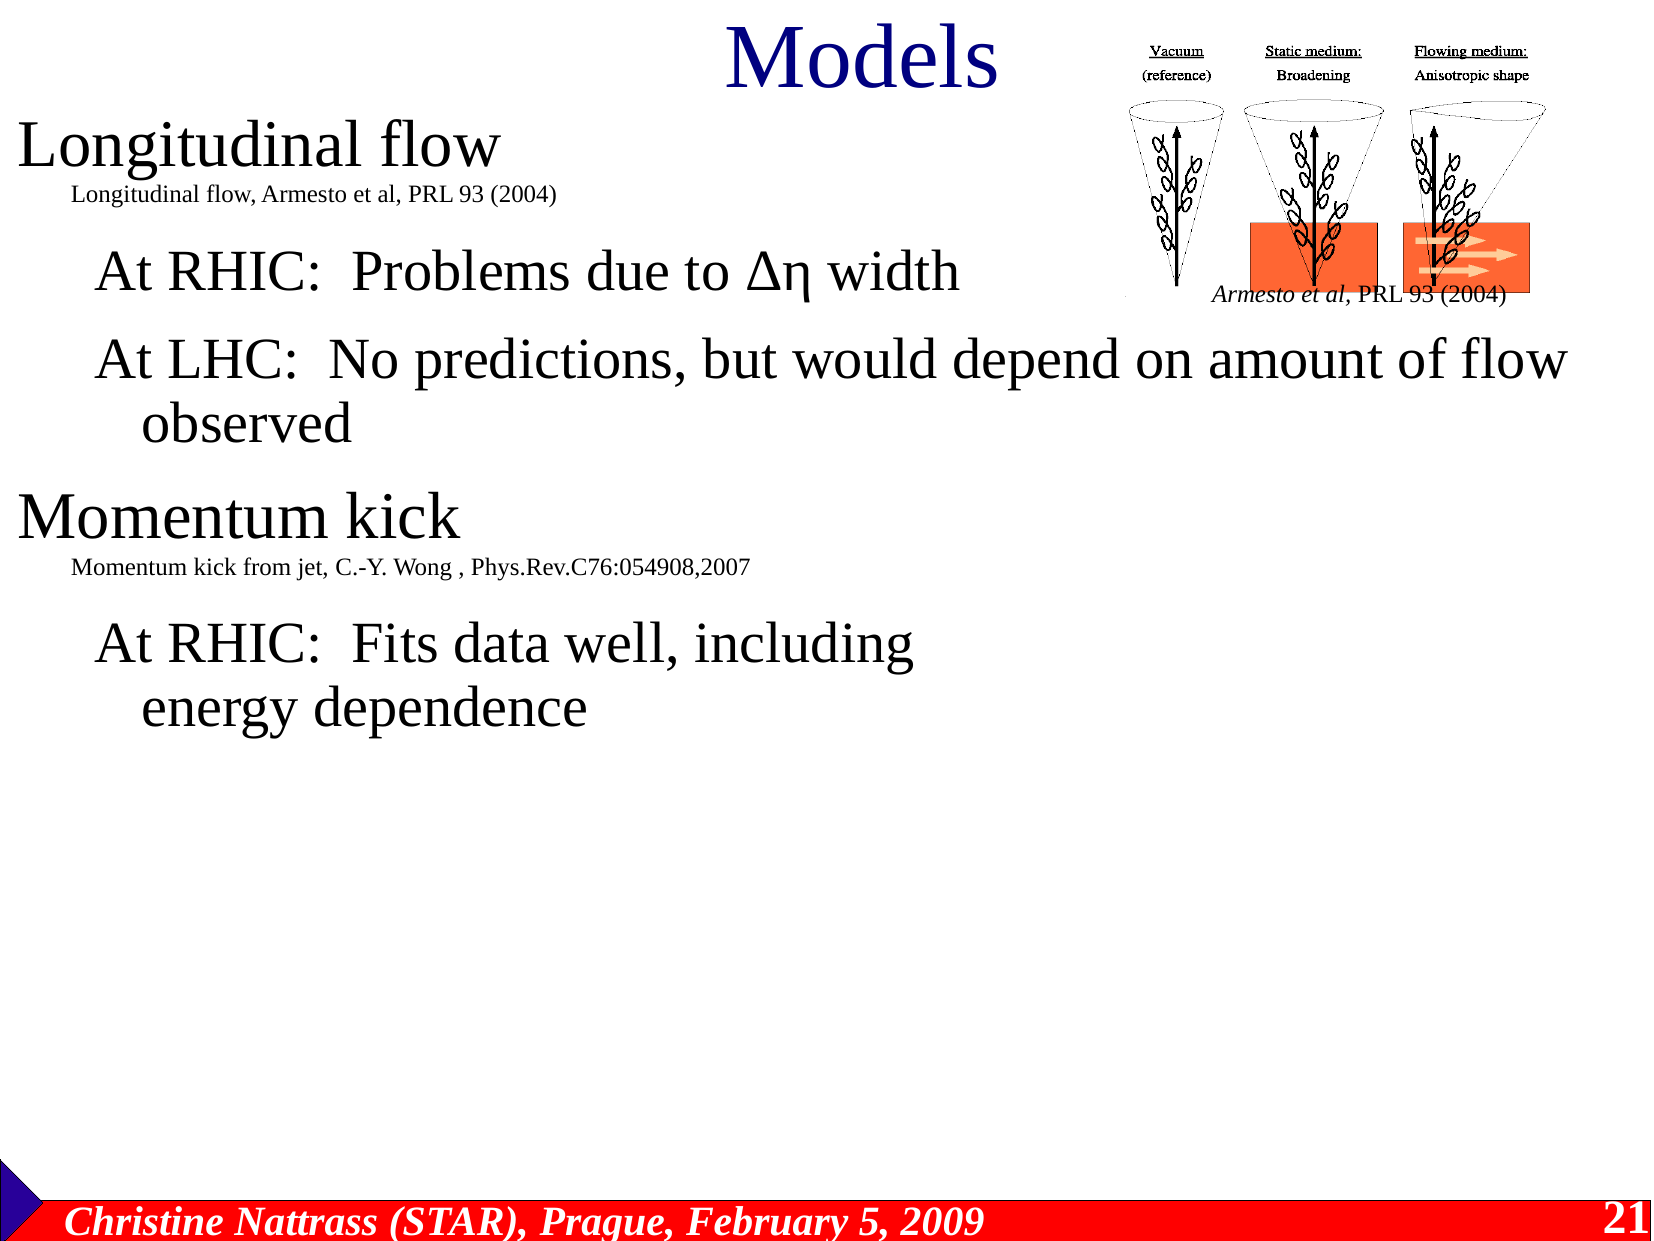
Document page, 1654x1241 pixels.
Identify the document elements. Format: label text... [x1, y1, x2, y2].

text_box Armesto et al, PRL 93 (2004) [1151, 270, 1575, 317]
picture [1125, 41, 1549, 297]
text_box 21 [1552, 1183, 1654, 1241]
title Models [675, 0, 1051, 106]
list Longitudinal flow Longitudinal flow, Armesto et al, PRL 93 (2004) At RHIC: Problems due to Δη width At LHC: No predictions, but would depend on amount of flow observed Momentum kick Momentum kick from jet, C.-Y. Wong , Phys.Rev.C76:054908,2007 At RHIC: Fits data well, including energy dependence [0, 106, 1654, 1157]
